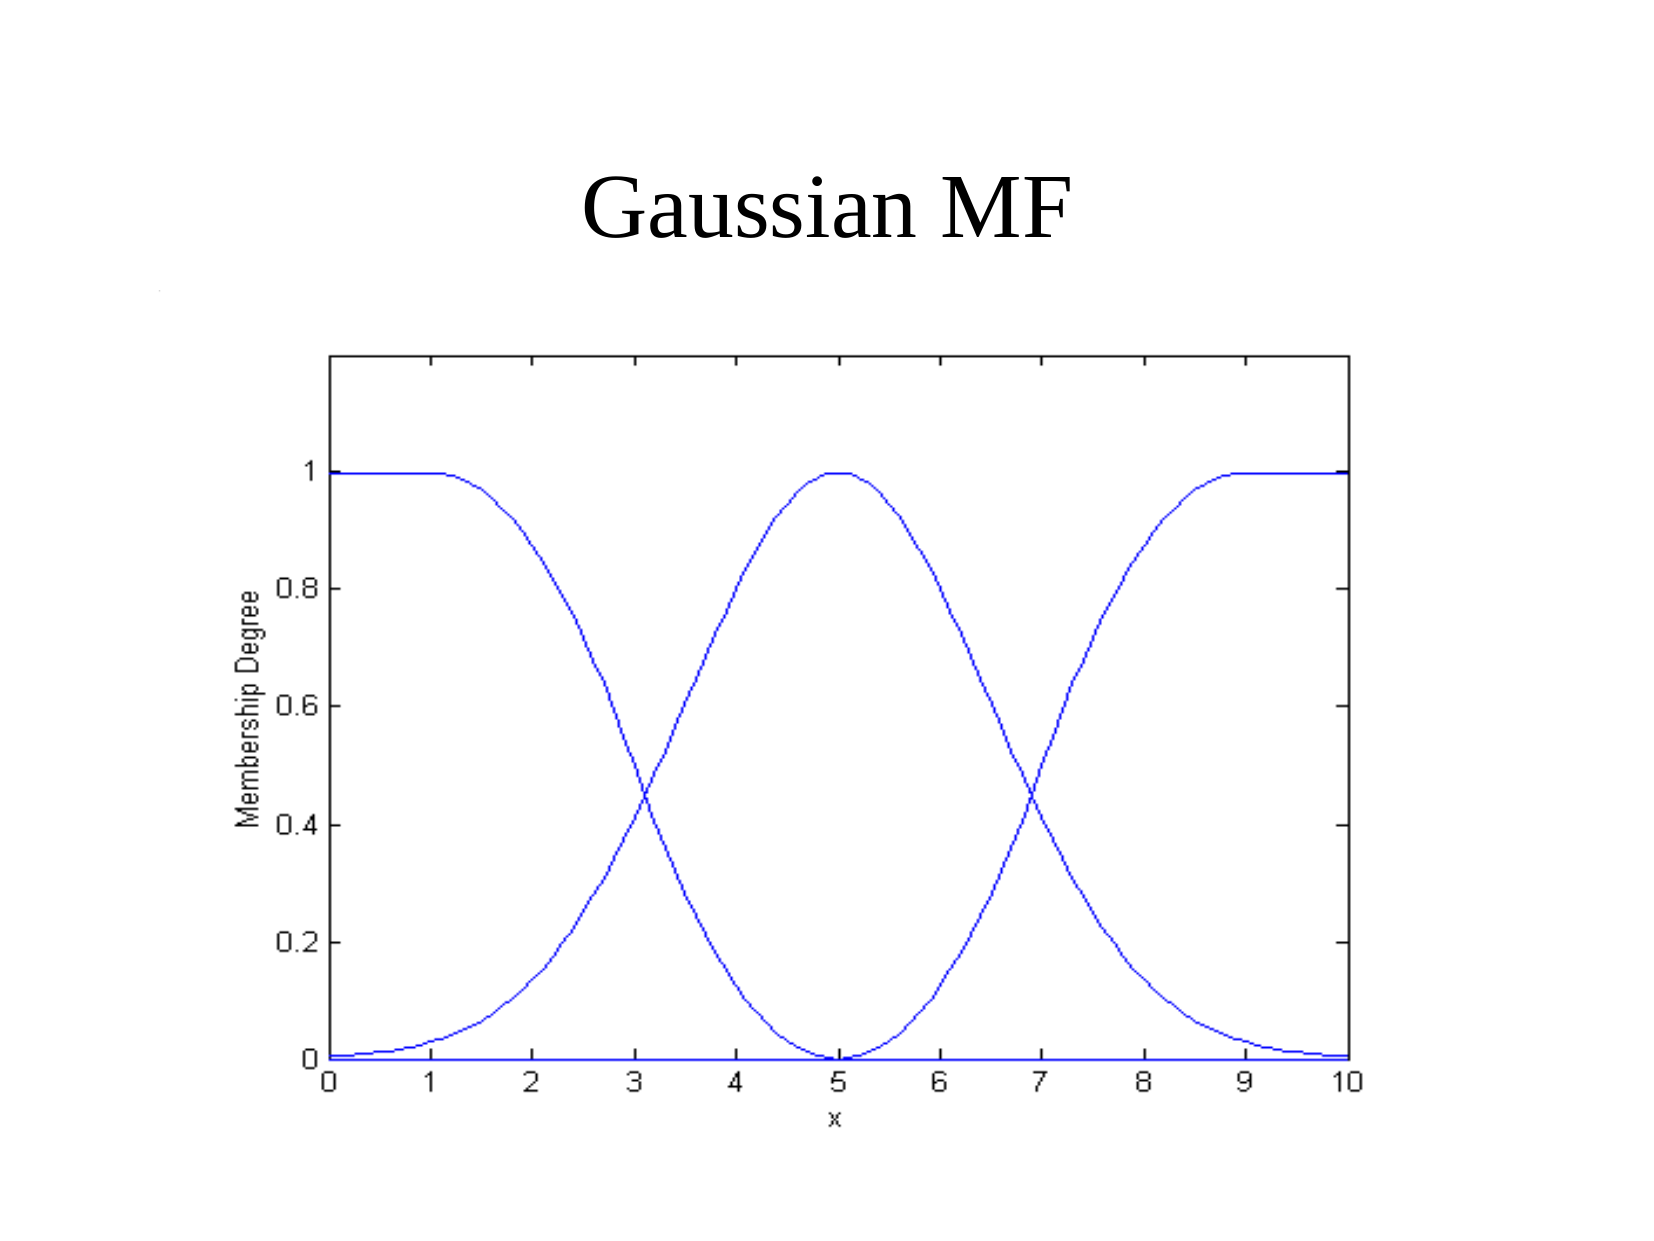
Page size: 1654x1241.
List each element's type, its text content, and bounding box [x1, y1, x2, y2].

title Gaussian MF [121, 102, 1534, 311]
chart [158, 290, 1471, 1151]
